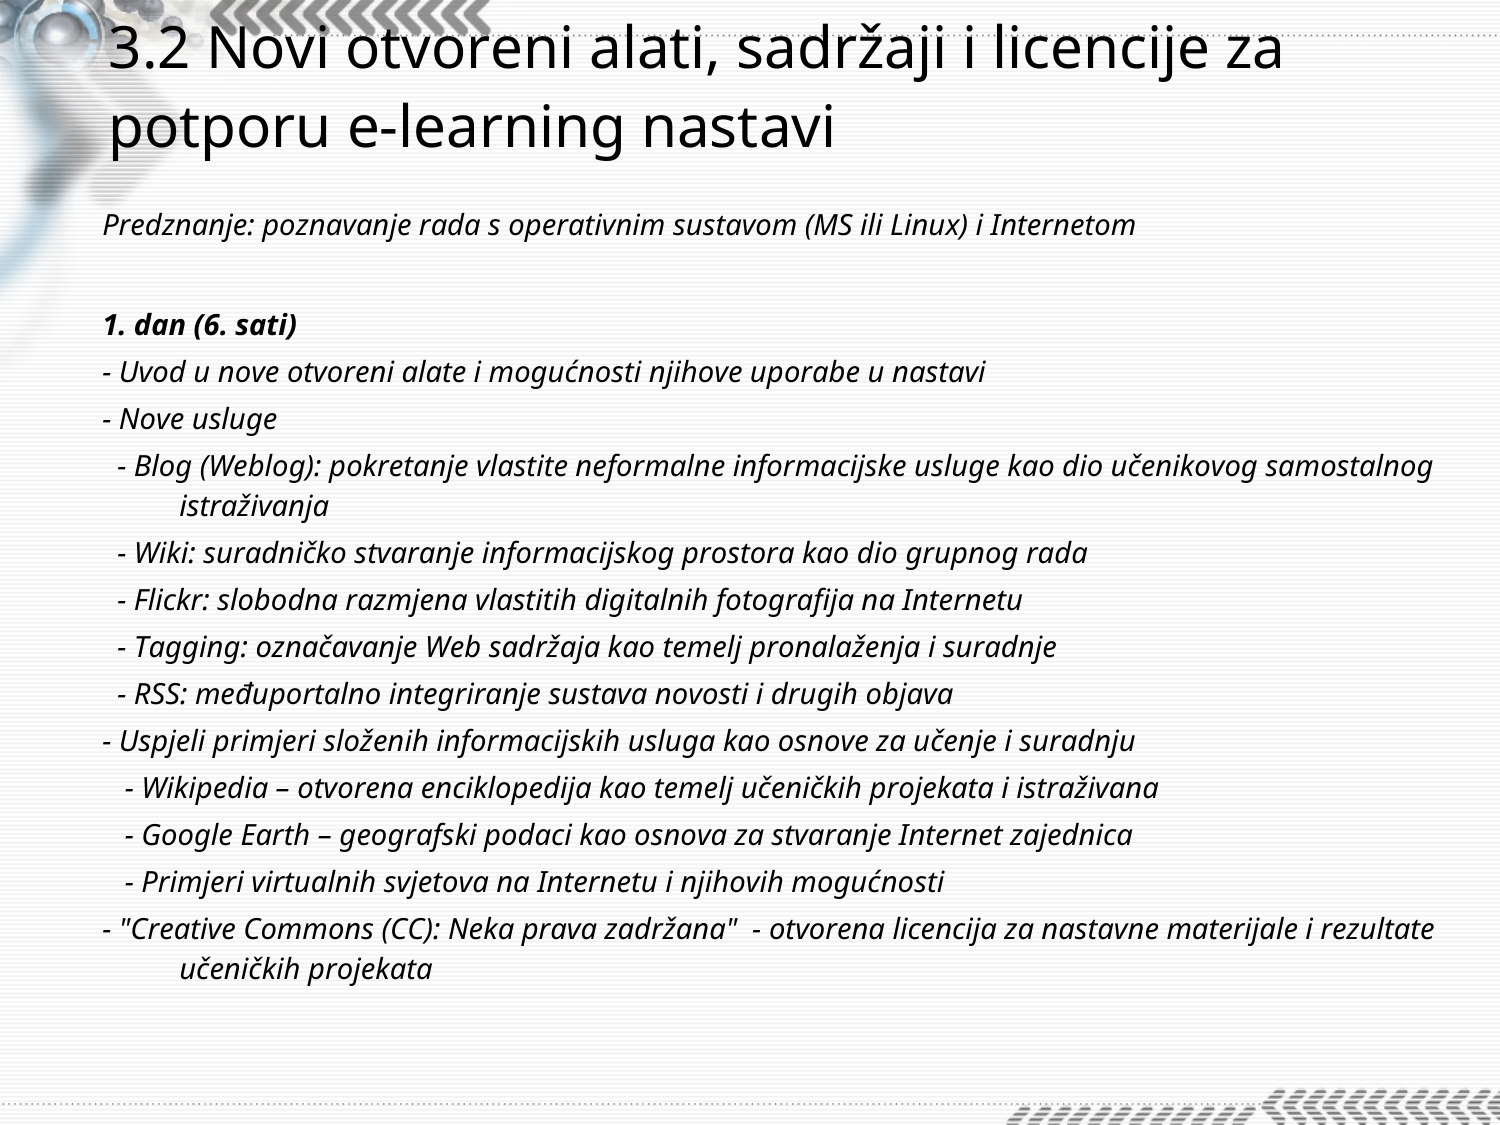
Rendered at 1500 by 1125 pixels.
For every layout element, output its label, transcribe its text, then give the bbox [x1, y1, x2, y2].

title 3.2 Novi otvoreni alati, sadržaji i licencije za potporu e-learning nastavi [94, 16, 1500, 173]
list Predznanje: poznavanje rada s operativnim sustavom (MS ili Linux) i Internetom 1. dan (6. sati) - Uvod u nove otvoreni alate i mogućnosti njihove uporabe u nastavi - Nove usluge - Blog (Weblog): pokretanje vlastite neformalne informacijske usluge kao dio učenikovog samostalnog istraživanja - Wiki: suradničko stvaranje informacijskog prostora kao dio grupnog rada - Flickr: slobodna razmjena vlastitih digitalnih fotografija na Internetu - Tagging: označavanje Web sadržaja kao temelj pronalaženja i suradnje - RSS: međuportalno integriranje sustava novosti i drugih objava - Uspjeli primjeri složenih informacijskih usluga kao osnove za učenje i suradnju - Wikipedia – otvorena enciklopedija kao temelj učeničkih projekata i istraživana - Google Earth – geografski podaci kao osnova za stvaranje Internet zajednica - Primjeri virtualnih svjetova na Internetu i njihovih mogućnosti - "Creative Commons (CC): Neka prava zadržana" - otvorena licencija za nastavne materijale i rezultate učeničkih projekata [87, 196, 1500, 1088]
picture [0, 0, 1500, 1125]
